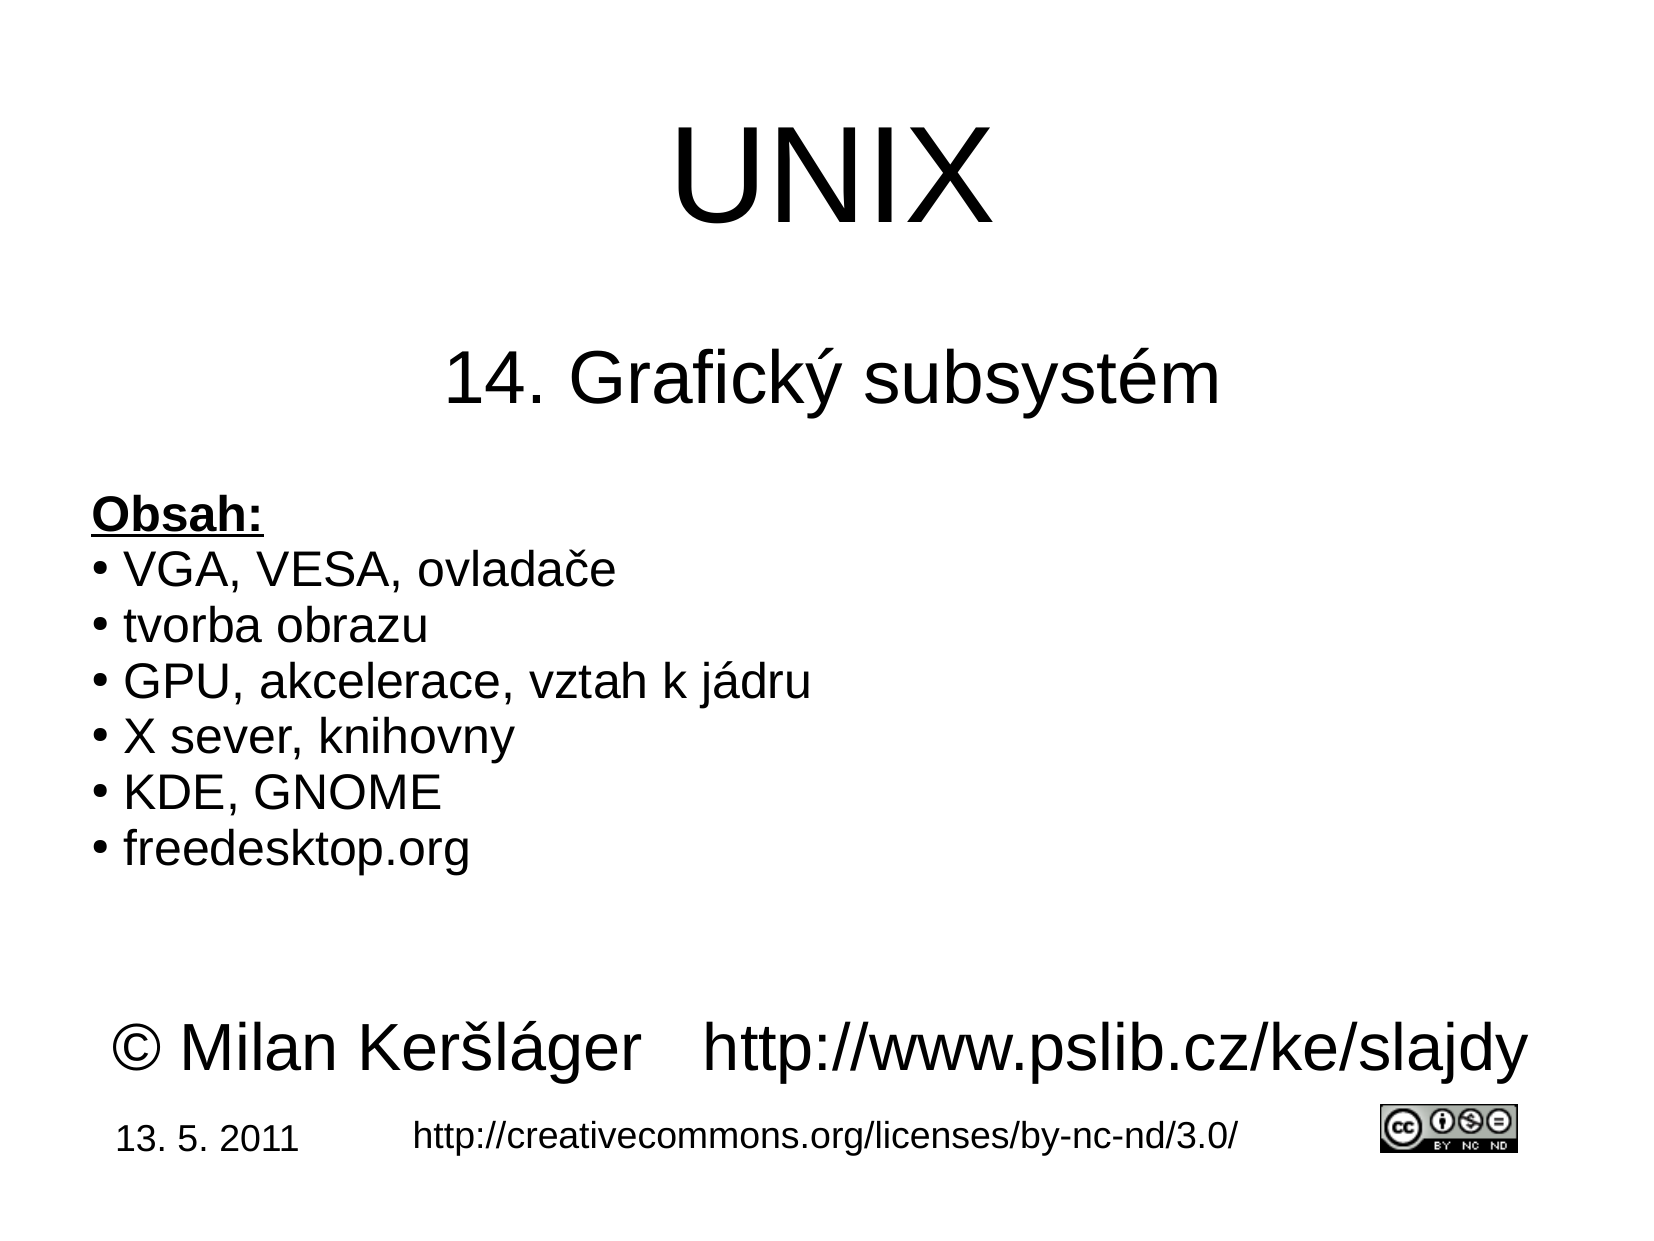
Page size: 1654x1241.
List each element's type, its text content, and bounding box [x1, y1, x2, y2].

text_box http://creativecommons.org/licenses/by-nc-nd/3.0/ [339, 1107, 1313, 1165]
text_box 13.5.2011 [100, 1110, 337, 1168]
picture [1380, 1104, 1518, 1153]
title UNIX 14. Grafický subsystém [88, 56, 1577, 461]
list © Milan Keršláger http://www.pslib.cz/ke/slajdy [76, 1009, 1565, 1087]
text_box Obsah: VGA, VESA, ovladače tvorba obrazu GPU, akcelerace, vztah k jádru X sever, knihovny KDE, GNOME freedesktop.org [76, 478, 1583, 885]
